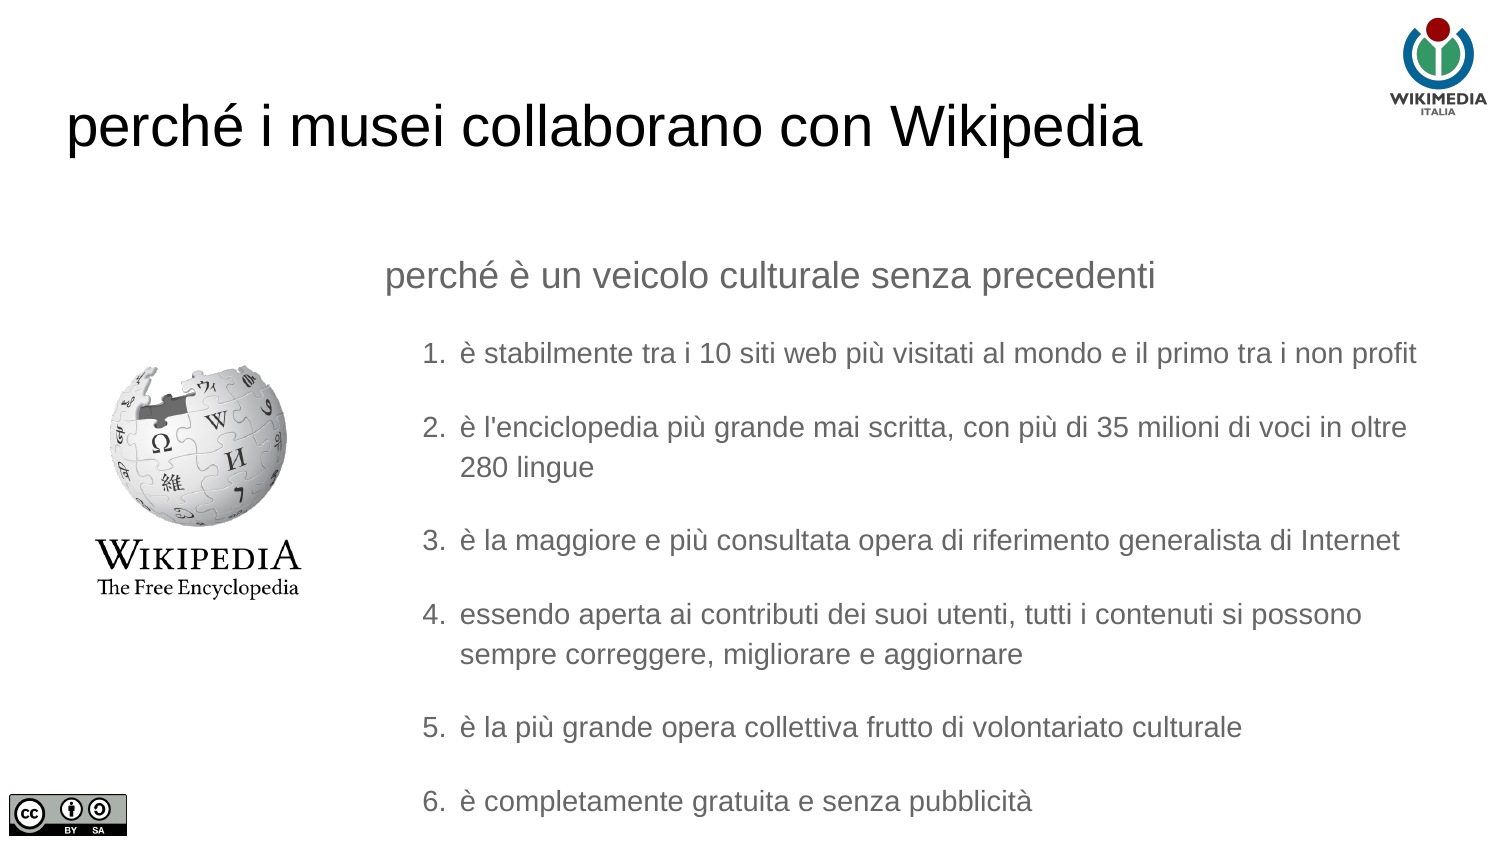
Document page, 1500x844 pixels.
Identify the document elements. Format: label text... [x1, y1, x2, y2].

picture [9, 794, 127, 836]
picture [1389, 17, 1488, 116]
text_box perché è un veicolo culturale senza precedenti è stabilmente tra i 10 siti web più visitati al mondo e il primo tra i non profit è l'enciclopedia più grande mai scritta, con più di 35 milioni di voci in oltre 280 lingue è la maggiore e più consultata opera di riferimento generalista di Internet essendo aperta ai contributi dei suoi utenti, tutti i contenuti si possono sempre correggere, migliorare e aggiornare è la più grande opera collettiva frutto di volontariato culturale è completamente gratuita e senza pubblicità grazie alla licenza libera, i contenuti sono riutilizzati da milioni di persone e siti web e hanno capacità di sopravvivenza a tempo indefinito [369, 229, 1478, 789]
title perché i musei collaborano con Wikipedia [51, 72, 1449, 167]
picture [81, 339, 315, 608]
